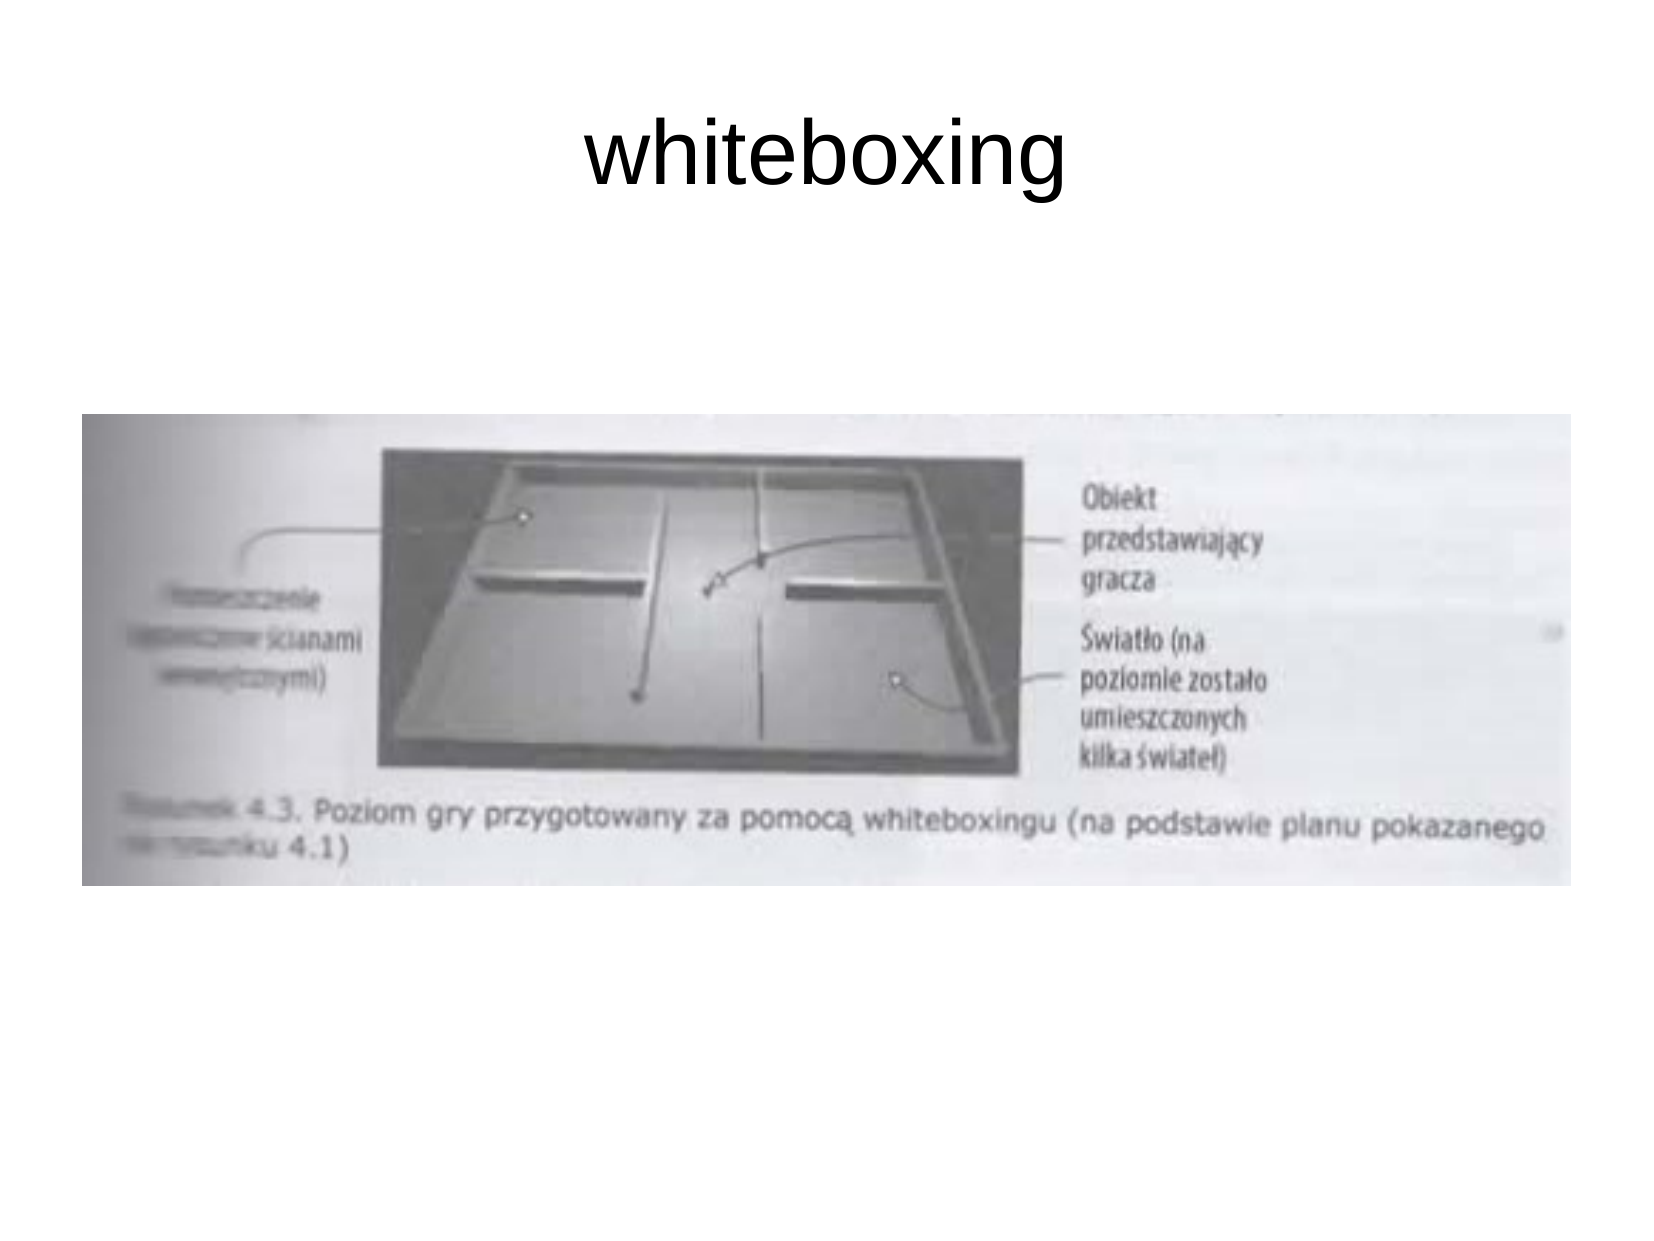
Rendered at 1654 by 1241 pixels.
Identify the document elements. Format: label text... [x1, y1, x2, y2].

title whiteboxing [82, 49, 1571, 257]
picture [82, 414, 1571, 886]
